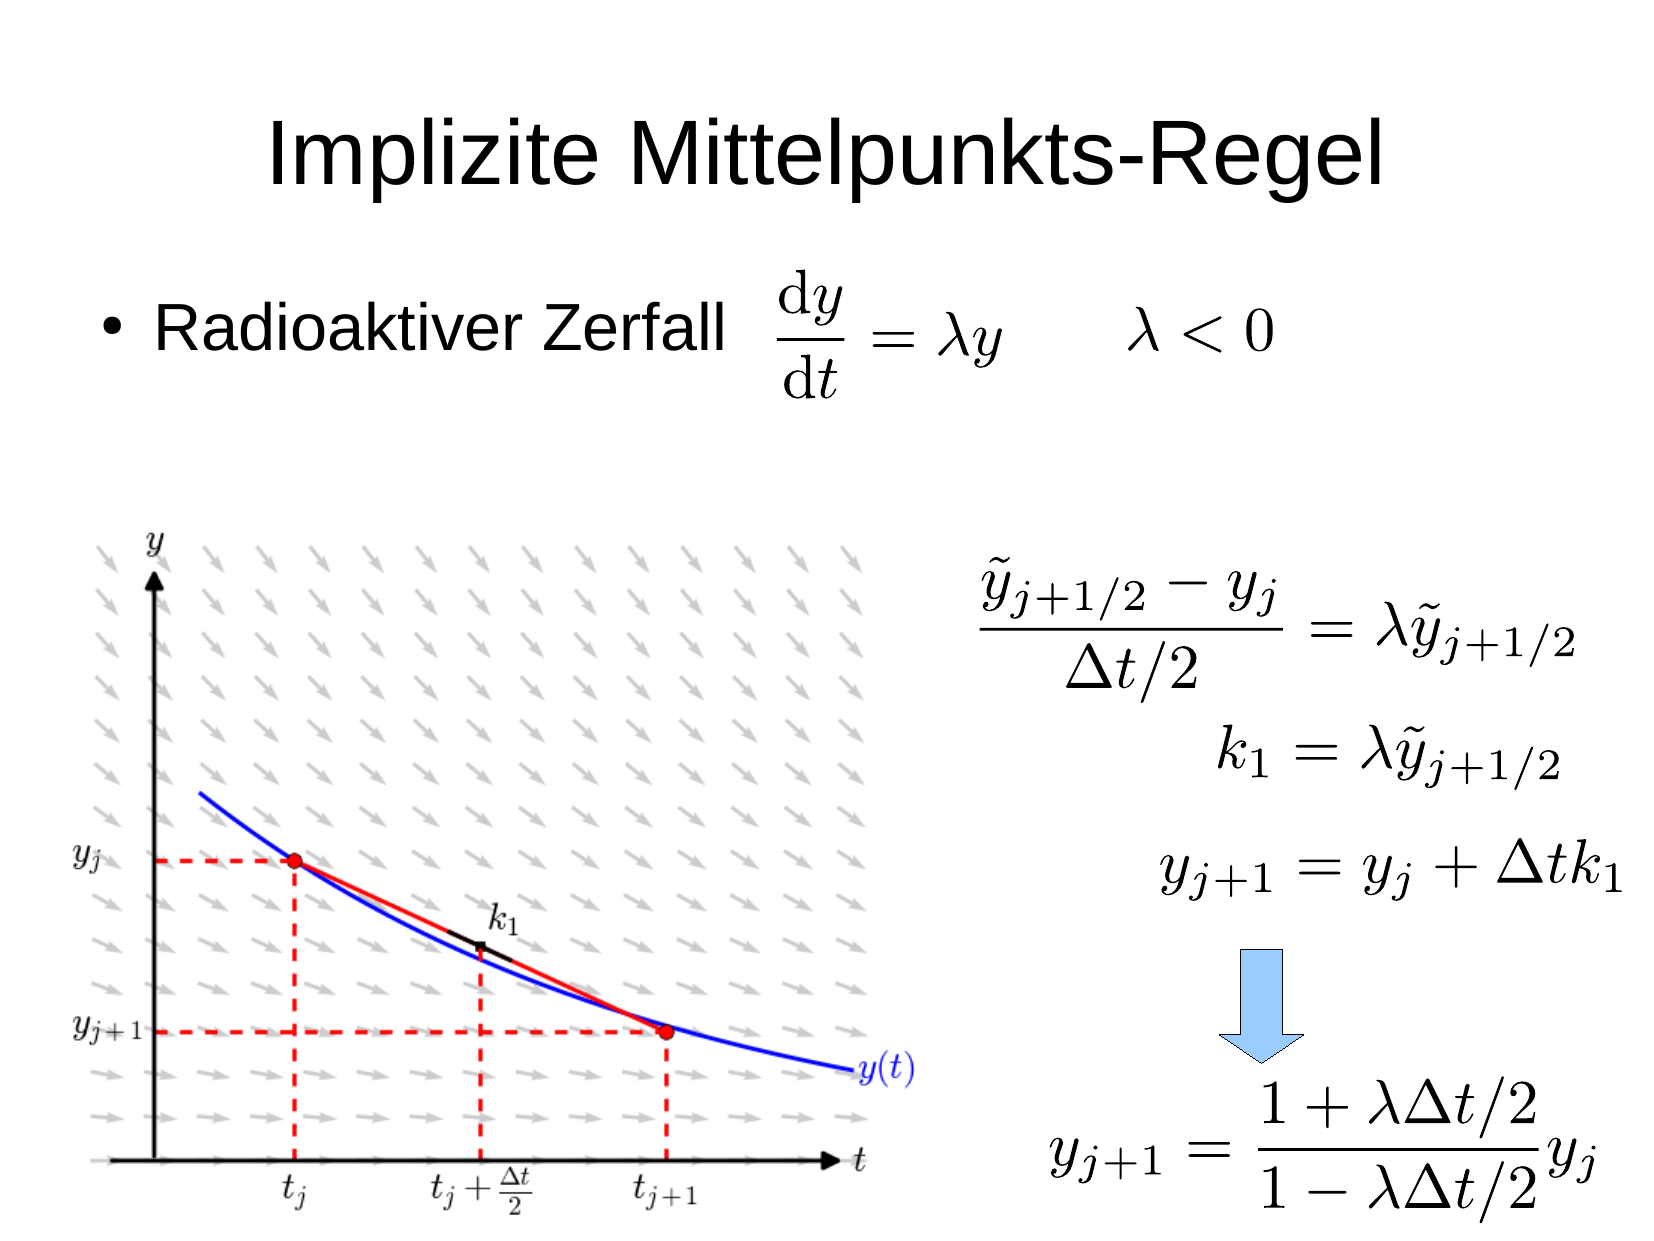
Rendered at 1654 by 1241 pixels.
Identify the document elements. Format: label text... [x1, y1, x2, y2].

text_box [979, 556, 1577, 704]
list Radioaktiver Zerfall [82, 290, 1571, 1094]
text_box [1214, 724, 1562, 791]
text_box [776, 269, 1005, 399]
picture [0, 485, 960, 1236]
text_box [1047, 1076, 1600, 1224]
text_box [1124, 306, 1276, 353]
title Implizite Mittelpunkts-Regel [82, 49, 1571, 257]
text_box [1158, 837, 1626, 901]
text_box [1219, 949, 1304, 1064]
